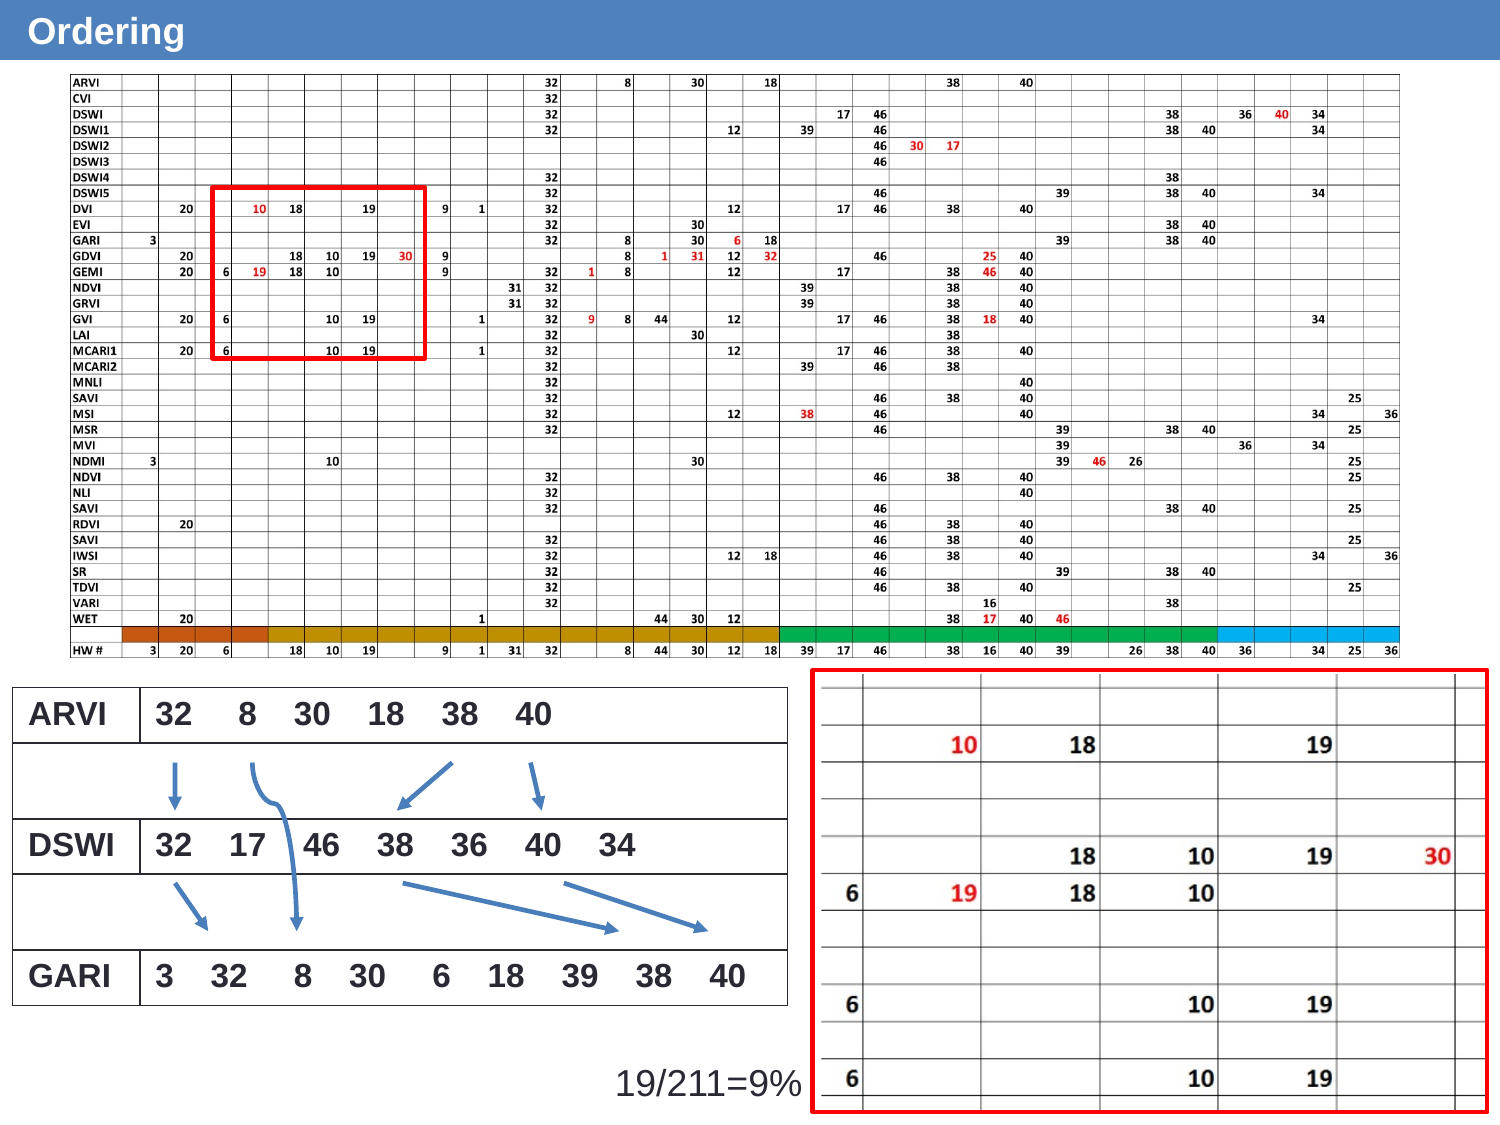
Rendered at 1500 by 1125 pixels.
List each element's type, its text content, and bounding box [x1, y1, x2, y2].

table_cell 32 17 46 38 36 40 34 [141, 820, 291, 873]
picture [821, 672, 1485, 1110]
table_cell GARI [13, 951, 139, 1005]
table_cell 3 32 8 30 6 18 39 38 40 [141, 951, 787, 1005]
table_header ARVI [13, 688, 139, 742]
table_cell [13, 875, 787, 949]
table_cell DSWI [13, 820, 139, 873]
text_box 19/211=9% [600, 1051, 900, 1112]
table_cell 32 17 46 38 36 40 34 [288, 820, 787, 873]
text_box Ordering [12, 0, 1038, 60]
table_cell [13, 744, 787, 818]
table_header 32 8 30 18 38 40 [141, 688, 787, 742]
picture [70, 74, 1400, 658]
